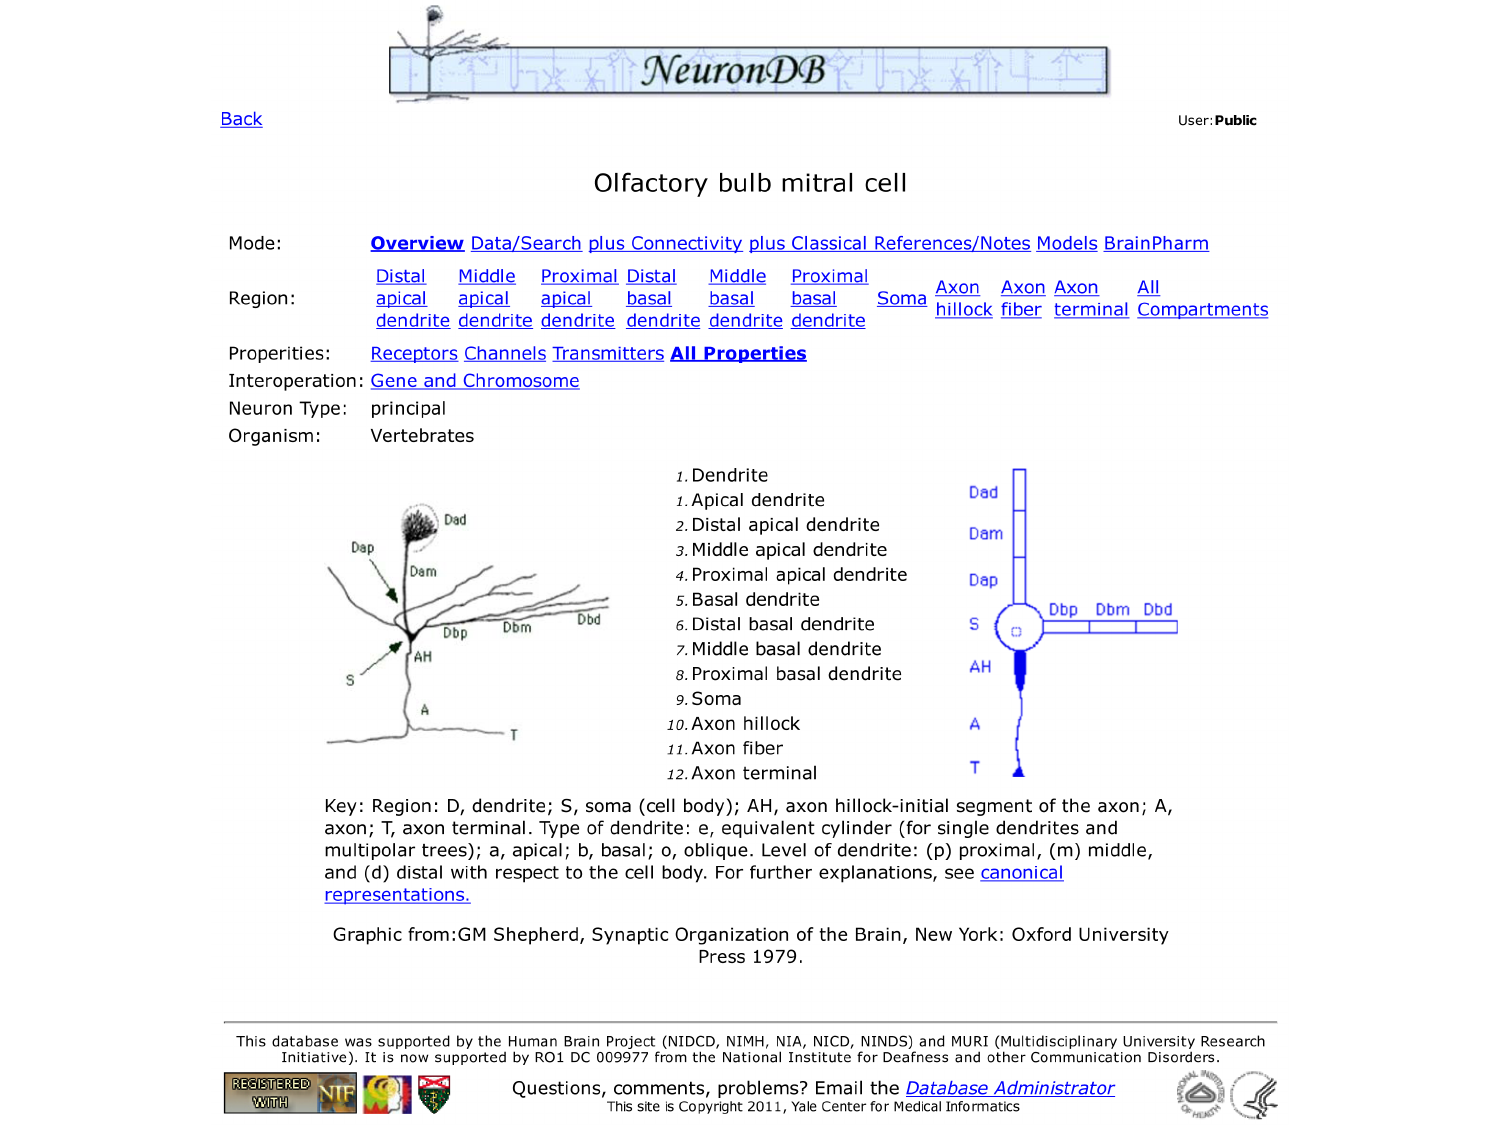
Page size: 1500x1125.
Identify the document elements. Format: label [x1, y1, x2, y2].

picture [211, 0, 1289, 1125]
